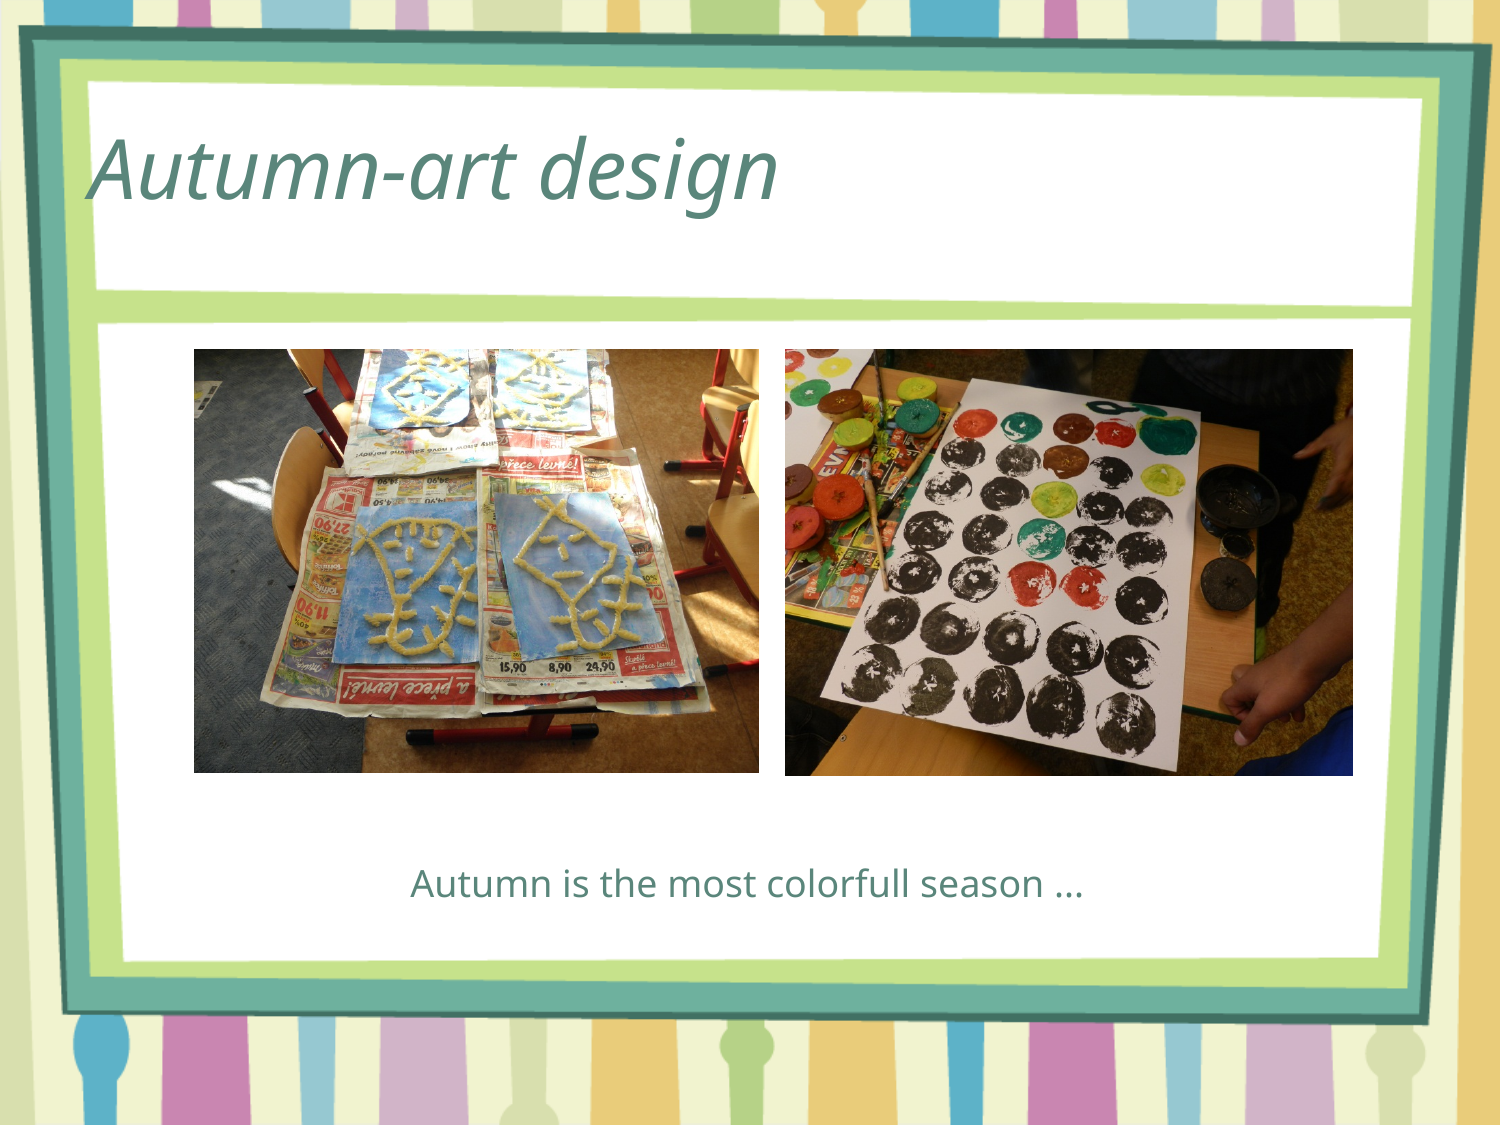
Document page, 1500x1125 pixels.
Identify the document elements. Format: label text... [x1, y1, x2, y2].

text_box Autumn is the most colorfull season ... [395, 850, 1317, 911]
picture [0, 0, 1500, 1125]
title Autumn-art design [75, 87, 1425, 275]
